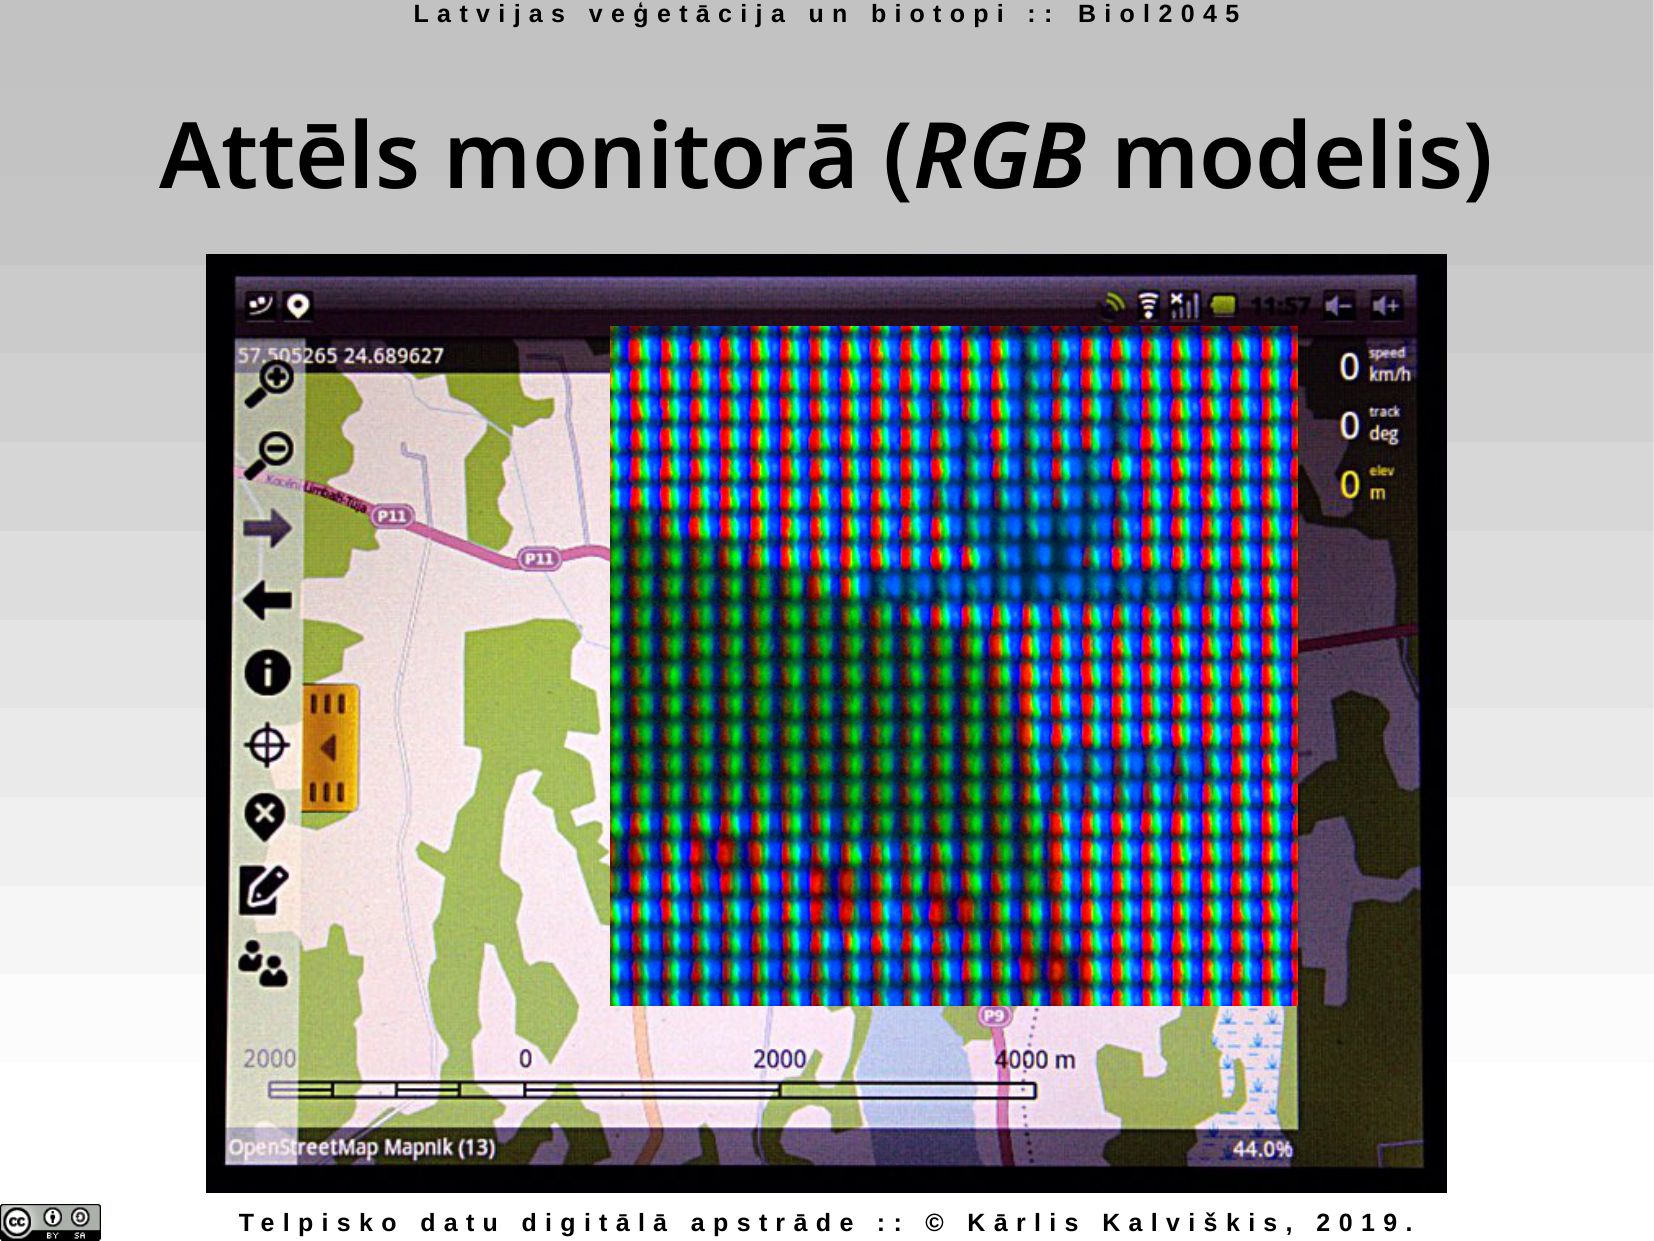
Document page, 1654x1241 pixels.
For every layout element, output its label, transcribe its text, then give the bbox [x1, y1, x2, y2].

picture [0, 0, 1654, 1241]
title Attēls monitorā (RGB modelis) [29, 49, 1625, 258]
